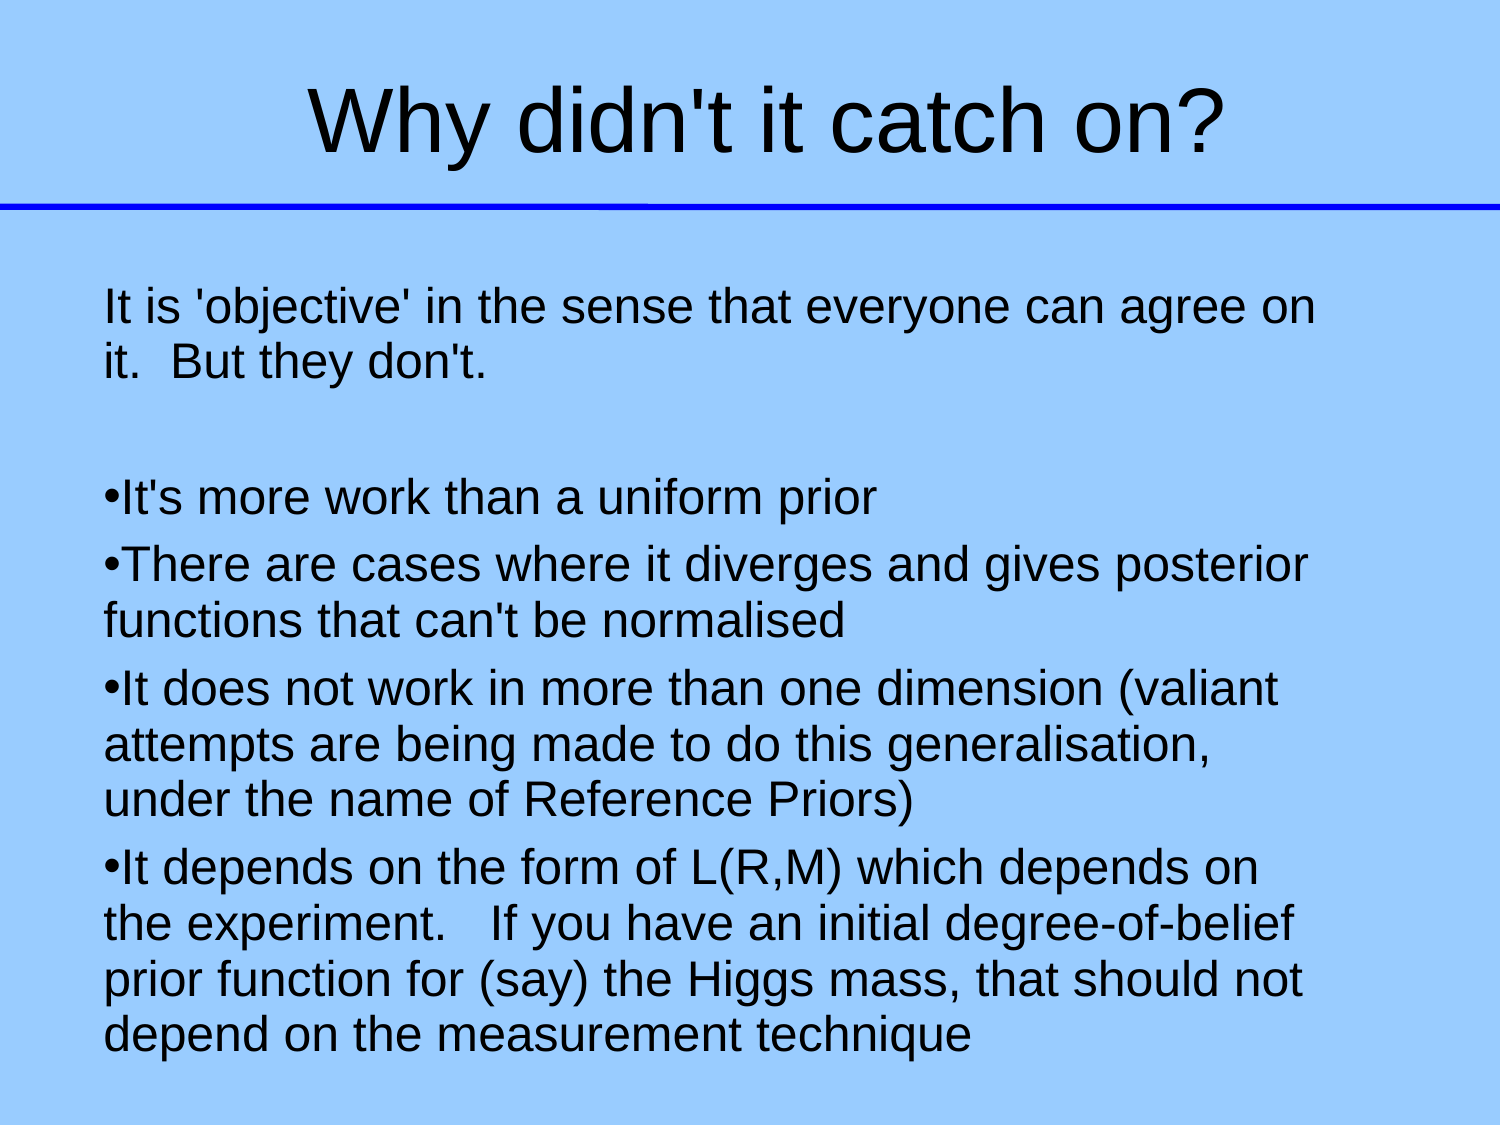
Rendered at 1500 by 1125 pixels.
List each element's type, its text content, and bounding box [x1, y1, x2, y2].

text_box It is 'objective' in the sense that everyone can agree on it. But they don't. It's more work than a uniform prior There are cases where it diverges and gives posterior functions that can't be normalised It does not work in more than one dimension (valiant attempts are being made to do this generalisation, under the name of Reference Priors) It depends on the form of L(R,M) which depends on the experiment. If you have an initial degree-of-belief prior function for (say) the Higgs mass, that should not depend on the measurement technique [88, 267, 1359, 1067]
title Why didn't it catch on? [118, 59, 1418, 178]
